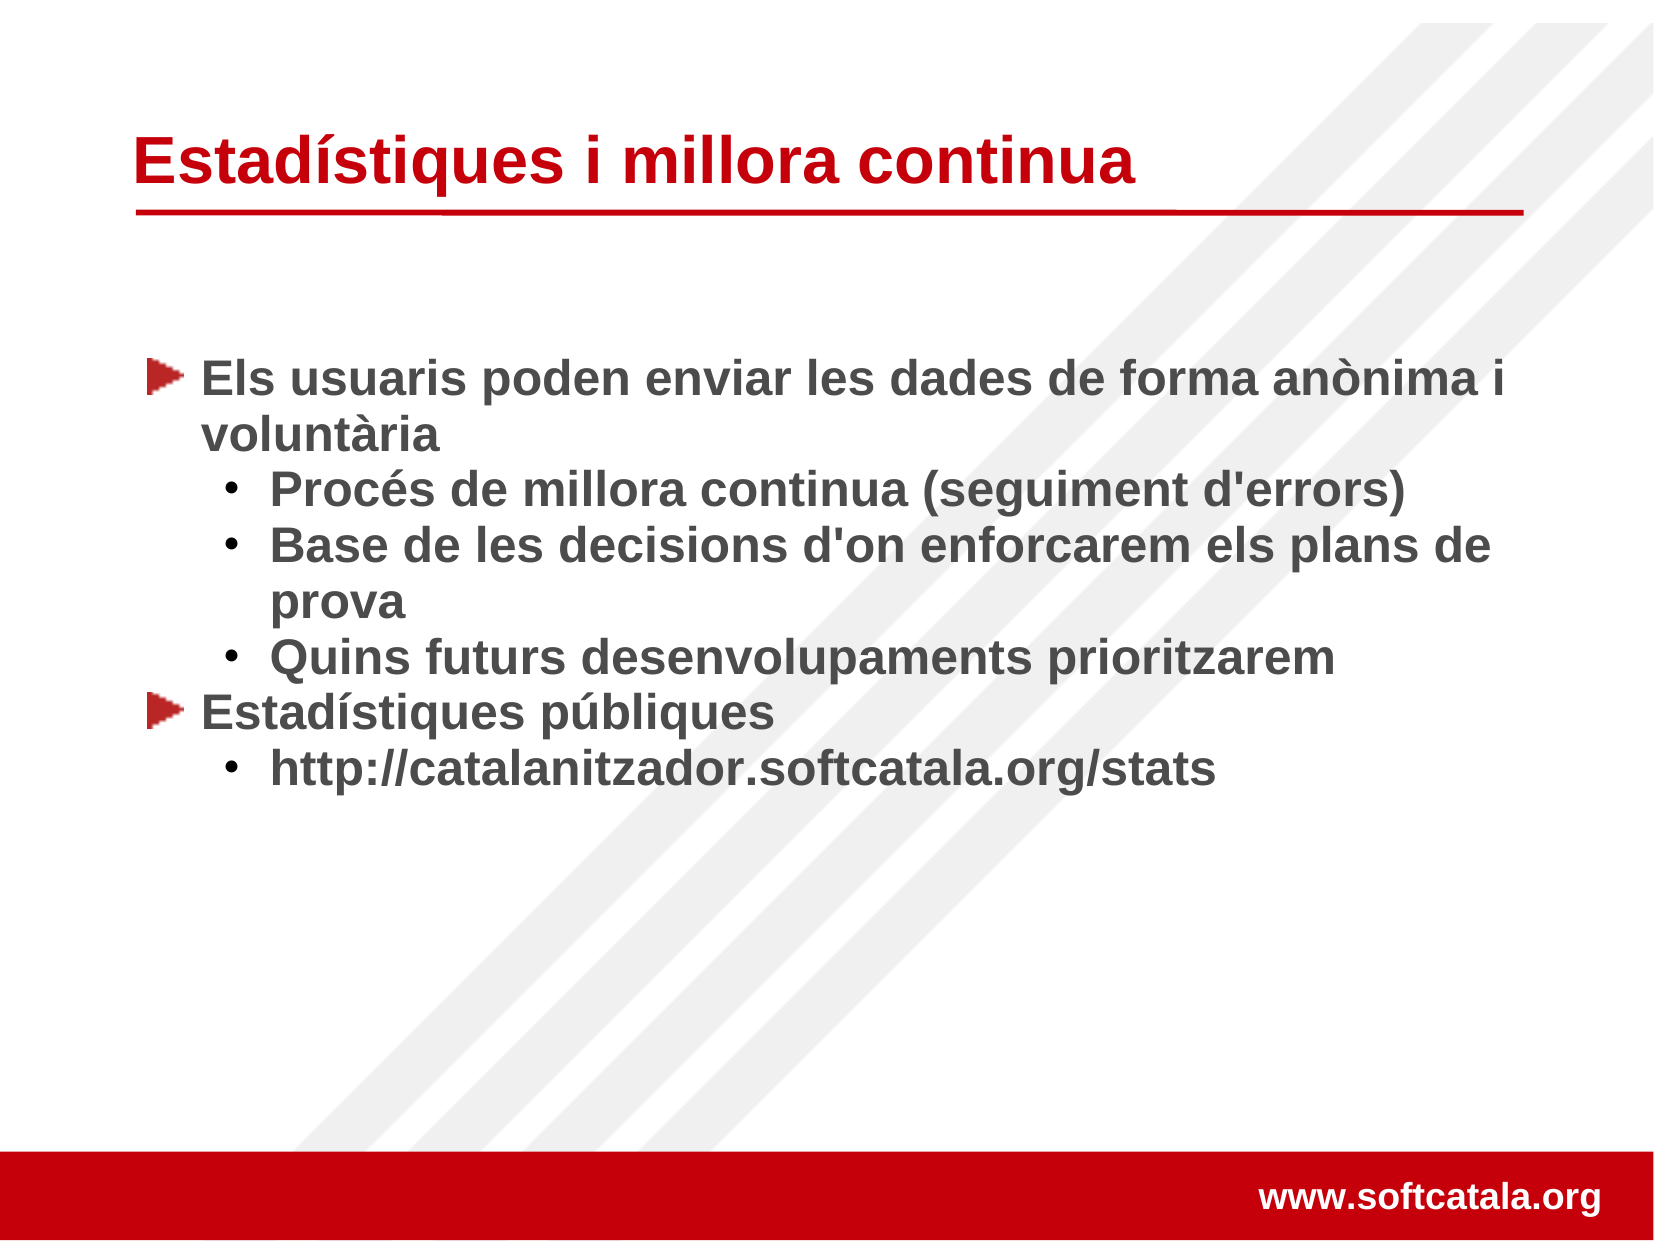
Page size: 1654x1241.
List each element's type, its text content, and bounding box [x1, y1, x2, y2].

picture [0, 23, 1654, 1151]
text_box www.softcatala.org [0, 1151, 1654, 1241]
text_box Els usuaris poden enviar les dades de forma anònima i voluntària Procés de millora continua (seguiment d'errors) Base de les decisions d'on enforcarem els plans de prova Quins futurs desenvolupaments prioritzarem Estadístiques públiques http://catalanitzador.softcatala.org/stats [133, 283, 1551, 774]
text_box Estadístiques i millora continua [118, 112, 1501, 202]
